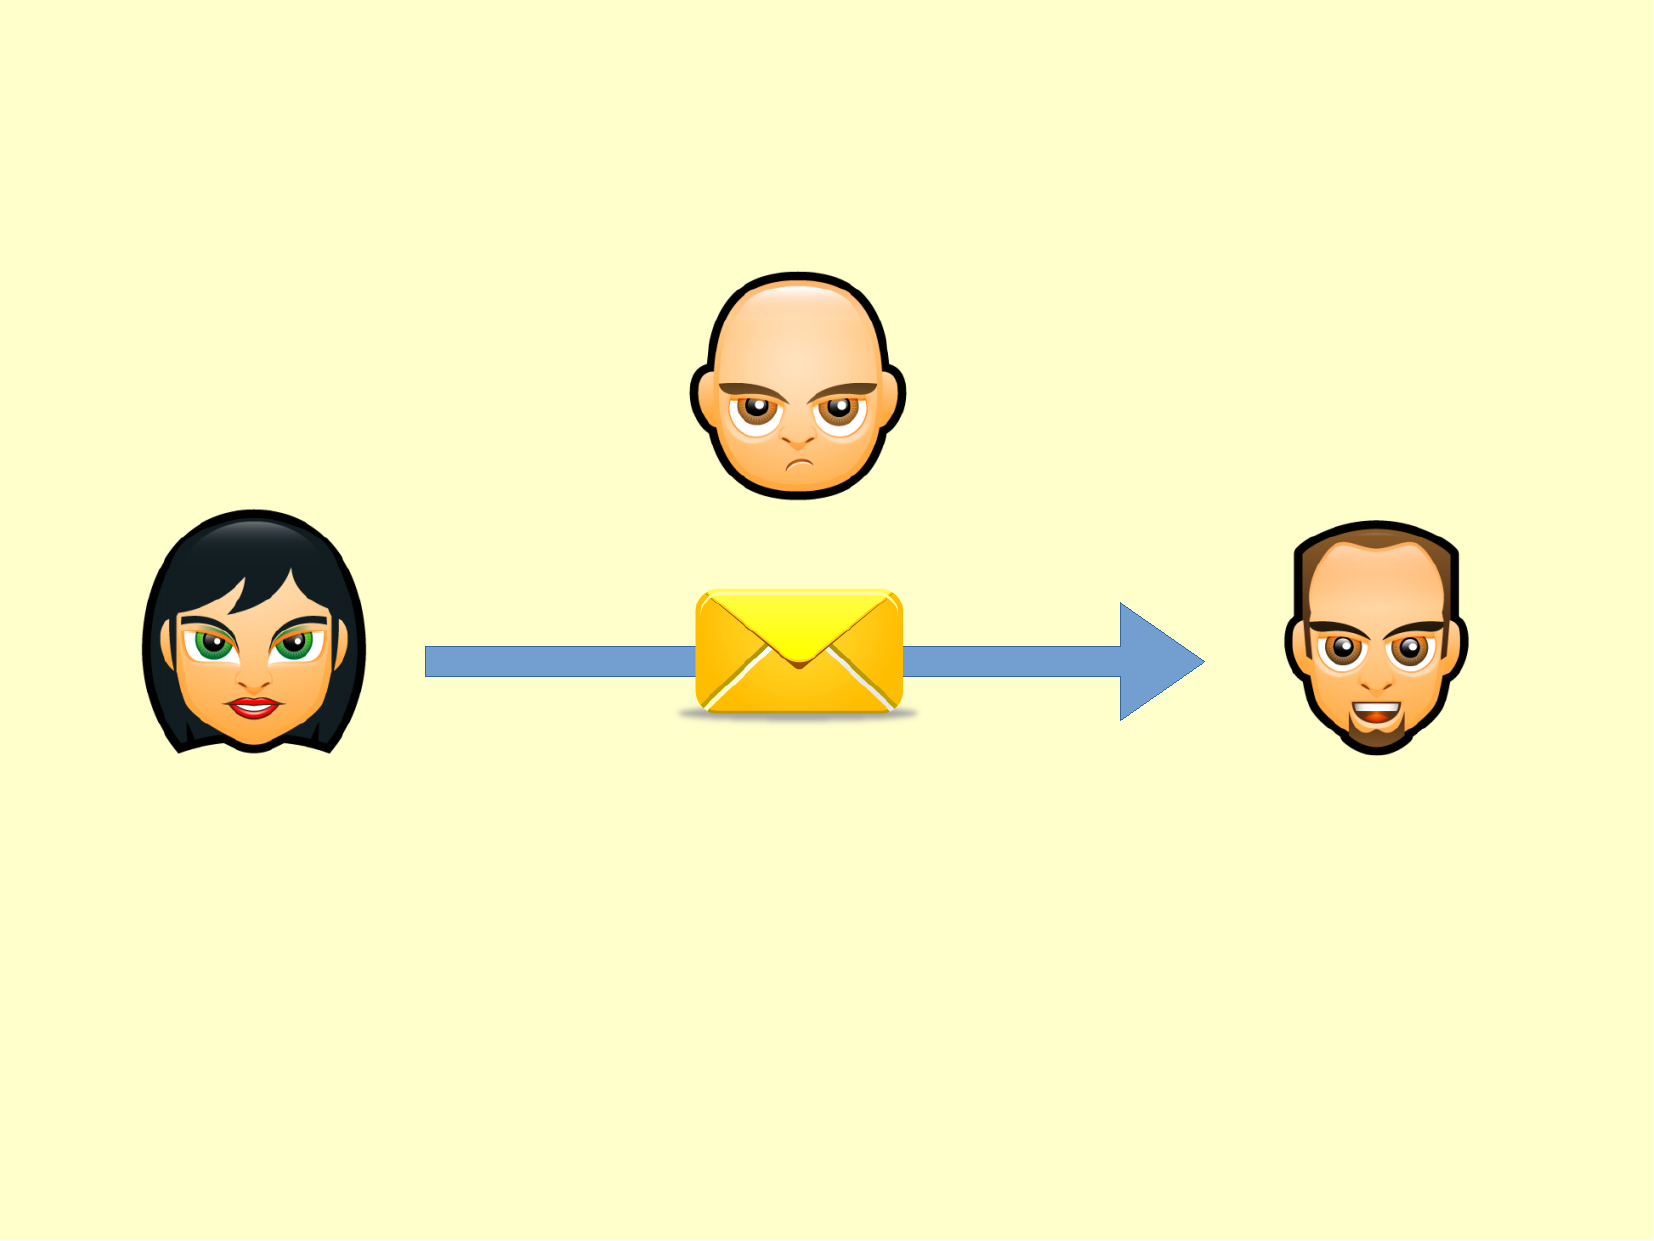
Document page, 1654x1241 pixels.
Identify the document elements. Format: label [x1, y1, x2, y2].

picture [673, 521, 922, 768]
picture [1251, 509, 1501, 756]
picture [673, 259, 922, 507]
text_box [922, 602, 1205, 721]
text_box [425, 646, 673, 677]
picture [129, 507, 378, 755]
